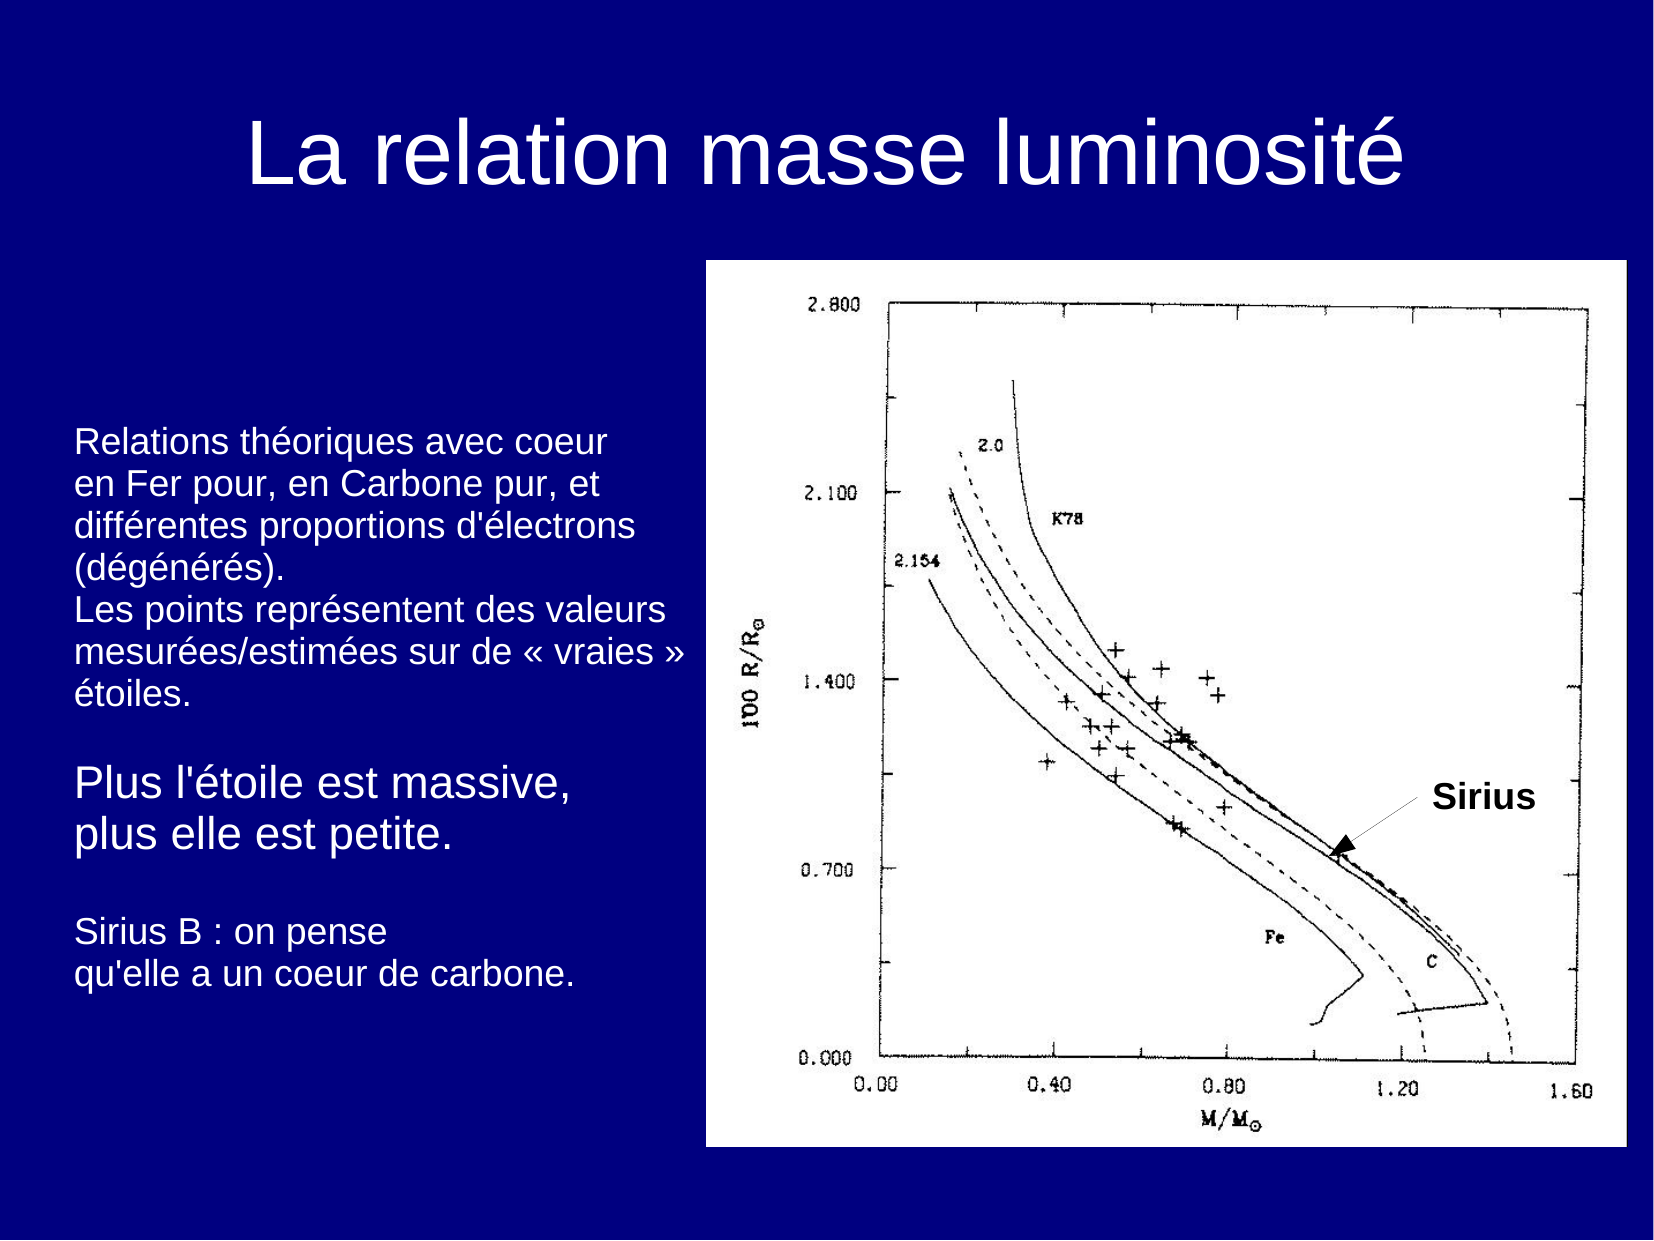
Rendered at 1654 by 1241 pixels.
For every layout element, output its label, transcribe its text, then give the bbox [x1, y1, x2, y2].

title La relation masse luminosité [82, 49, 1571, 257]
text_box Relations théoriques avec coeur en Fer pour, en Carbone pur, et différentes proportions d'électrons (dégénérés). Les points représentent des valeurs mesurées/estimées sur de « vraies » étoiles. Plus l'étoile est massive, plus elle est petite. Sirius B : on pense qu'elle a un coeur de carbone. [59, 413, 711, 1044]
text_box Sirius [1417, 767, 1552, 826]
picture [706, 260, 1628, 1147]
